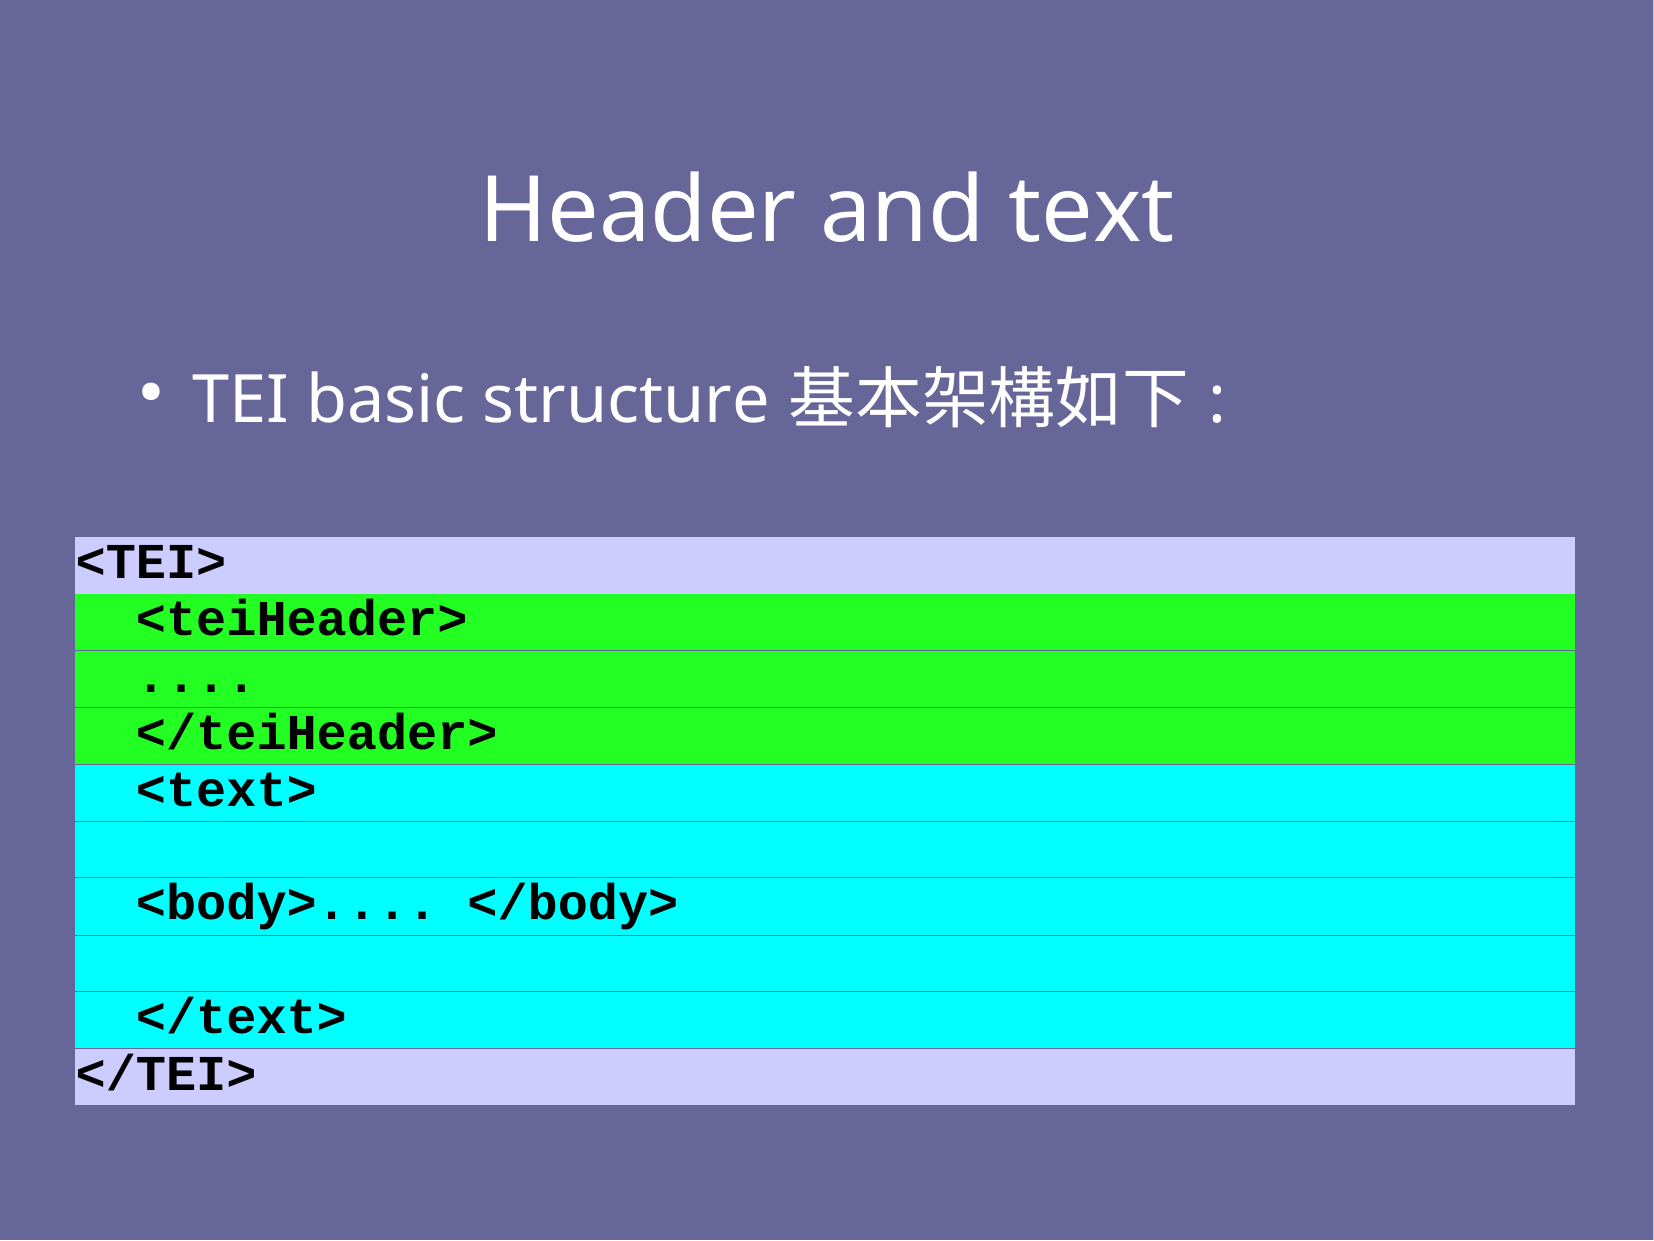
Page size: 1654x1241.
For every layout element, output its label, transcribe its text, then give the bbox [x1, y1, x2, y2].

chart [74, 536, 1576, 1204]
title Header and text [121, 102, 1534, 310]
list TEI basic structure基本架構如下: [121, 344, 1534, 536]
